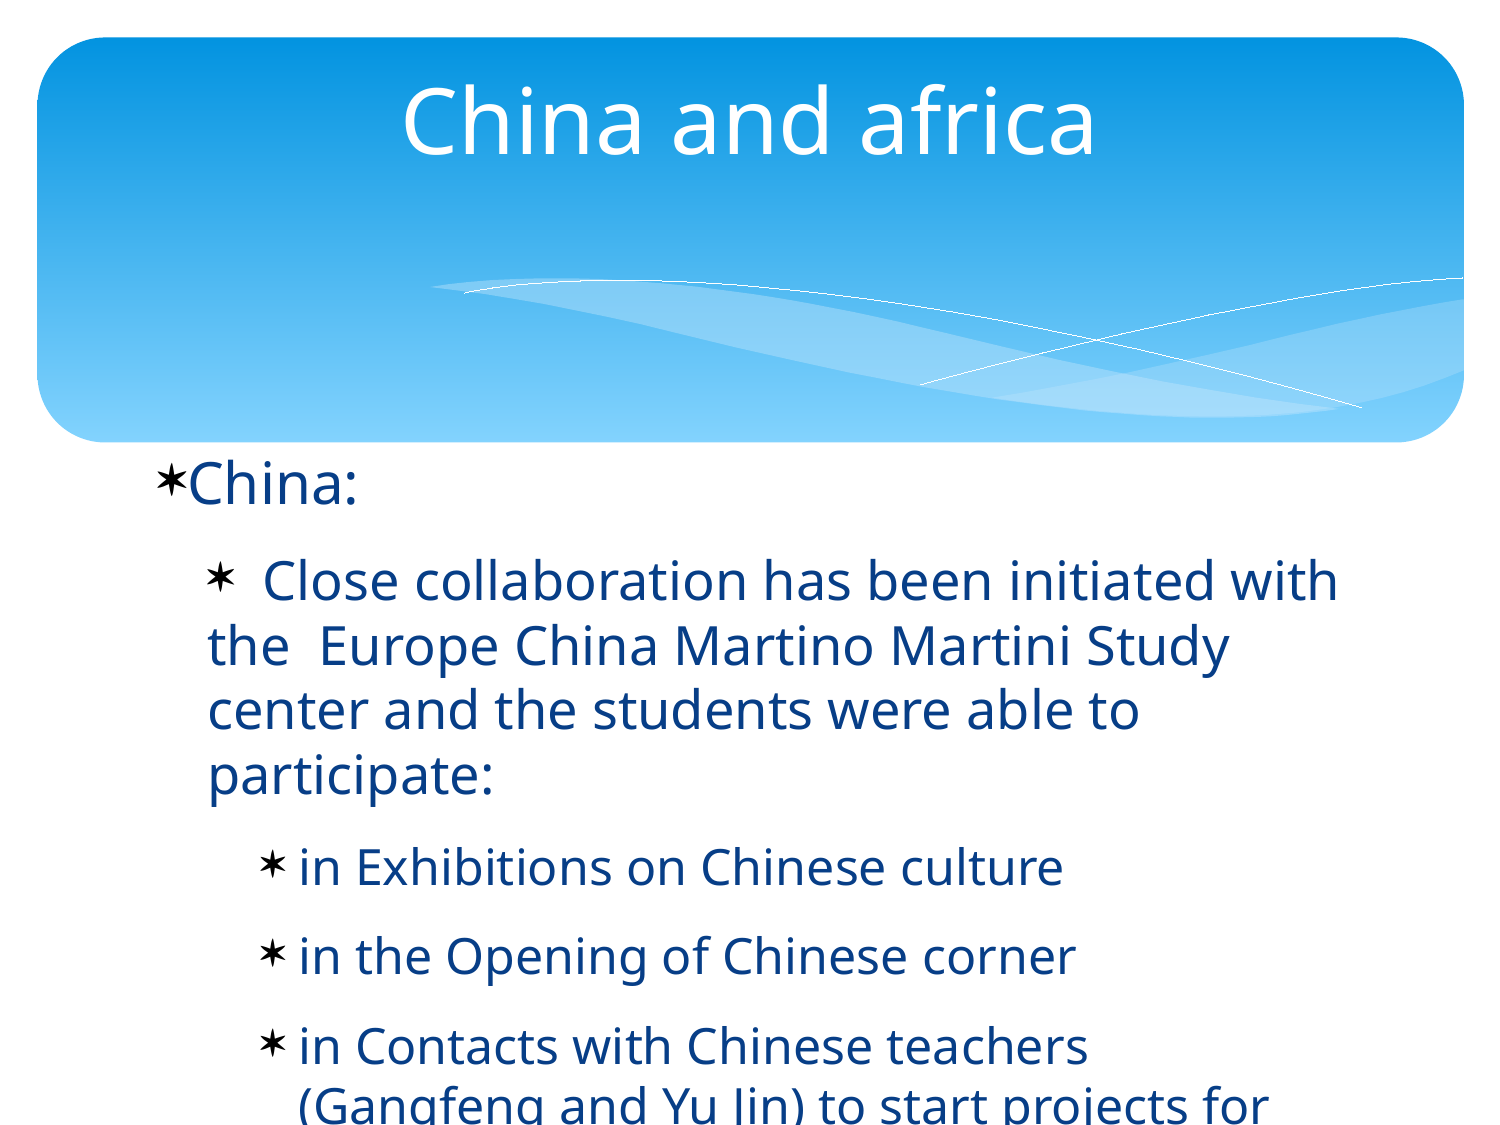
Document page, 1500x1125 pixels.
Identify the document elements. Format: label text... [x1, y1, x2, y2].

title China and africa [75, 55, 1425, 261]
list China: Close collaboration has been initiated with the Europe China Martino Martini Study center and the students were able to participate: in Exhibitions on Chinese culture in the Opening of Chinese corner in Contacts with Chinese teachers (Gangfeng and Yu Jin) to start projects for the Federation of Trentino Cooperation: the study of business initiatives in cooperation between Chinese and Italian firms incoming tourism for Chinese people with Italian Mail system and Barletta preincubator Africa: The participation in the Course of International Cooperation has allowed to start a collaboration with Engineering - trento bringing the benefits of the activities carried out in multidisciplinary teams. [143, 438, 1359, 1005]
